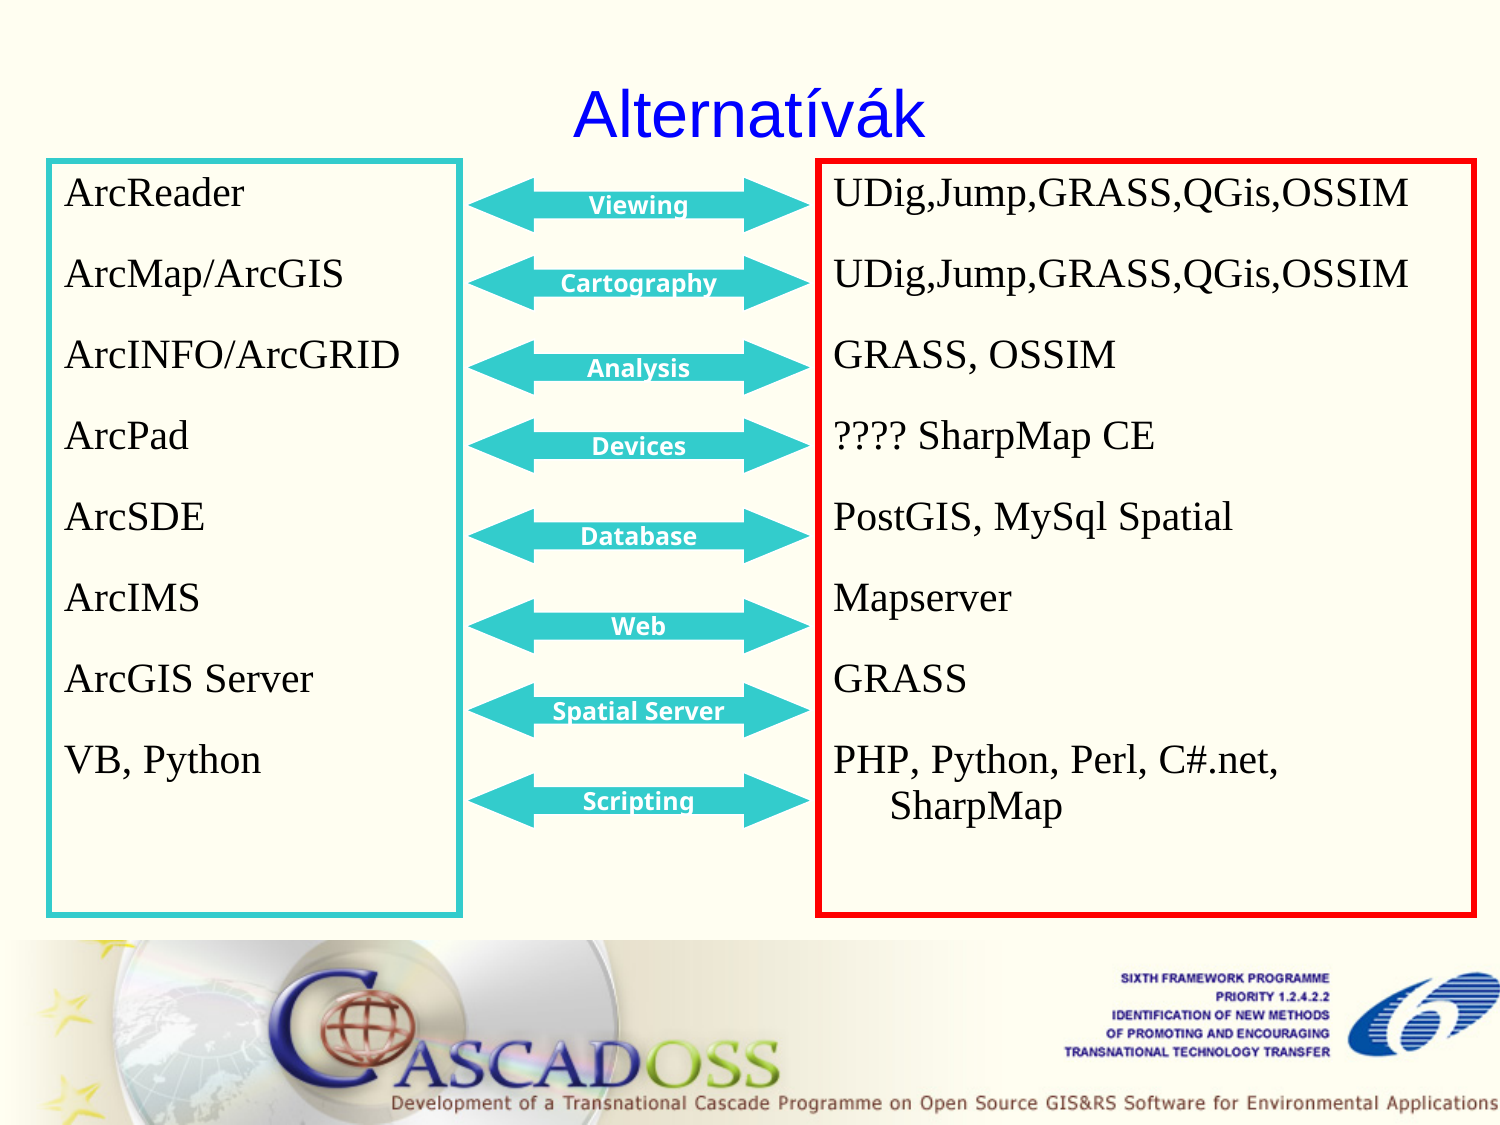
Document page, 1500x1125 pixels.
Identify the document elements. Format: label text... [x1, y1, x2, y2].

text_box Scripting [465, 772, 813, 830]
title Alternatívák [75, 28, 1425, 201]
text_box ArcReader ArcMap/ArcGIS ArcINFO/ArcGRID ArcPad ArcSDE ArcIMS ArcGIS Server VB, Python [49, 161, 460, 916]
text_box UDig,Jump,GRASS,QGis,OSSIM UDig,Jump,GRASS,QGis,OSSIM GRASS, OSSIM ???? SharpMap CE PostGIS, MySql Spatial Mapserver GRASS PHP, Python, Perl, C#.net, SharpMap [818, 161, 1475, 916]
picture [0, 940, 1500, 1125]
text_box Spatial Server [465, 681, 813, 739]
text_box Database [465, 507, 813, 565]
text_box Analysis [465, 339, 813, 396]
text_box Cartography [465, 254, 813, 312]
text_box Web [465, 597, 813, 655]
text_box Viewing [465, 176, 813, 234]
text_box Devices [465, 417, 813, 475]
